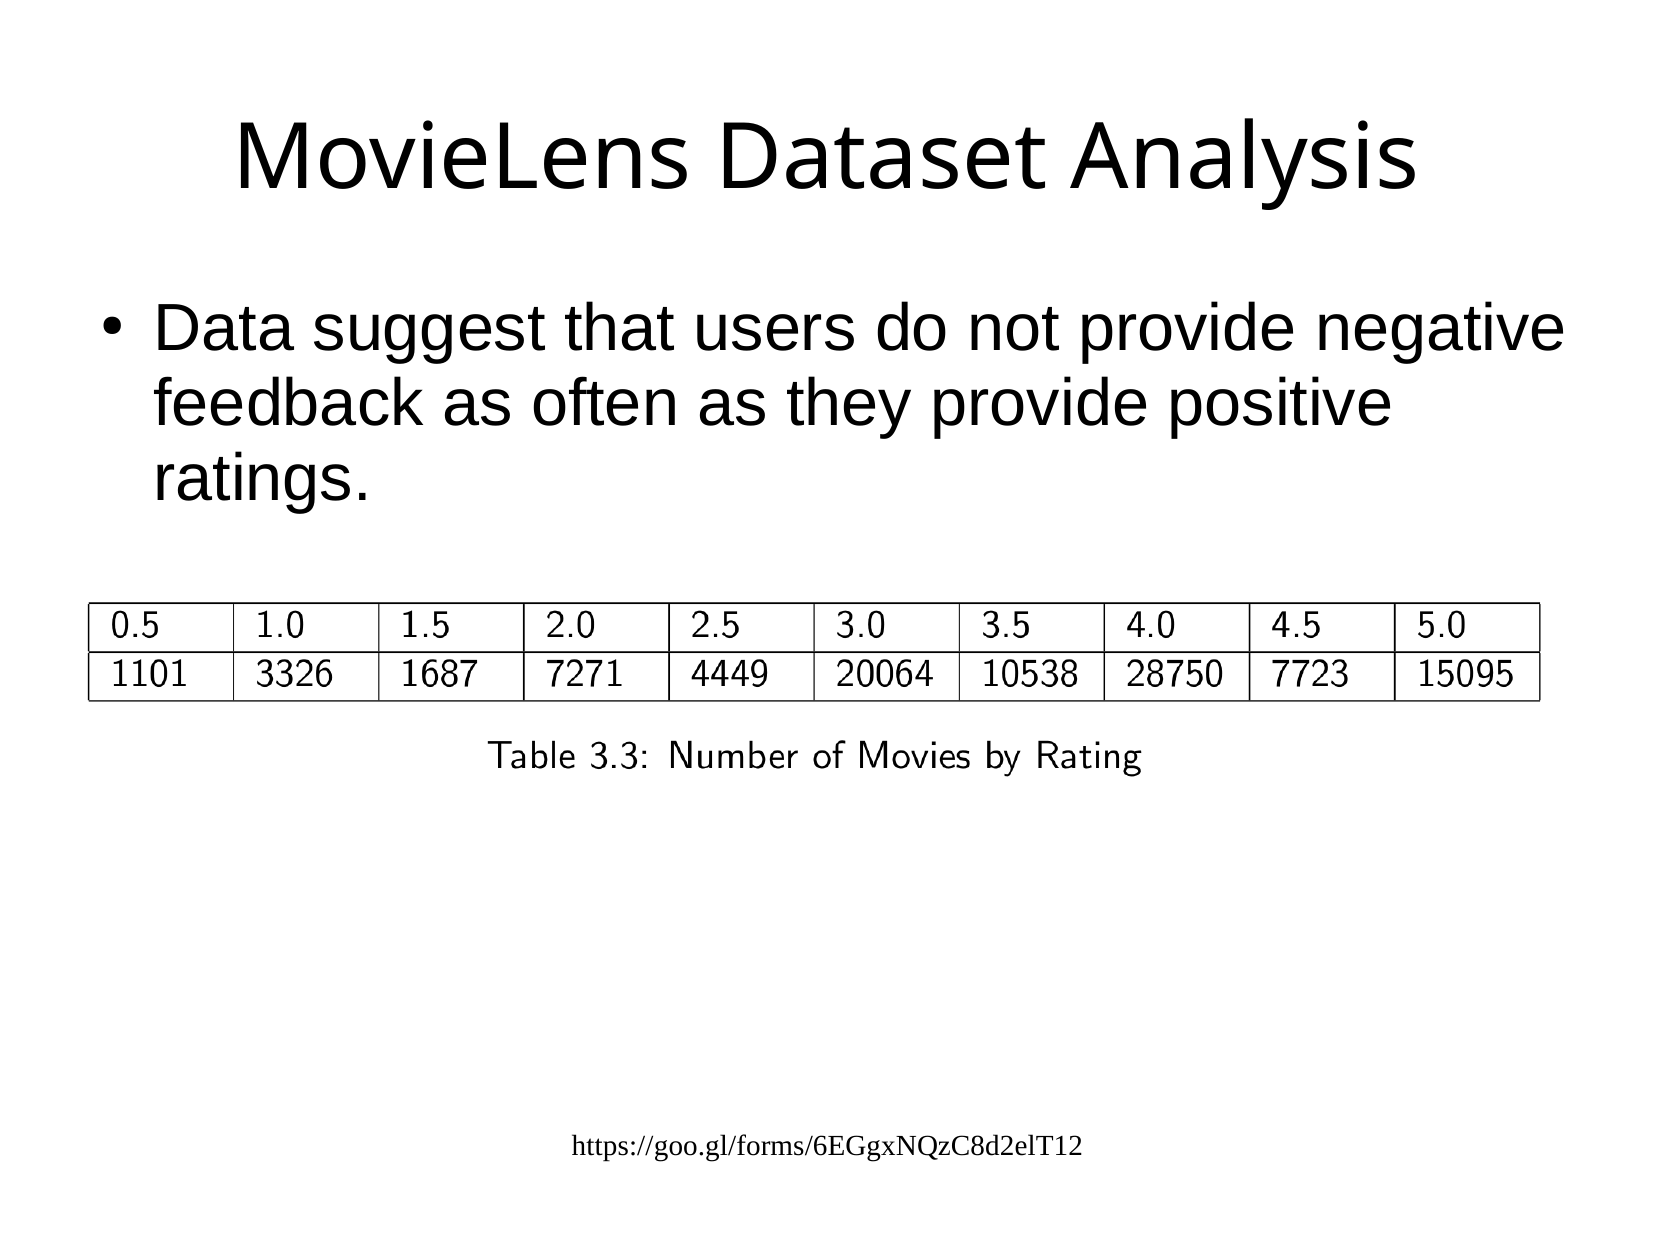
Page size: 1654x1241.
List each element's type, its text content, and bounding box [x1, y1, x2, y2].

list Data suggest that users do not provide negative feedback as often as they provide positive ratings. [82, 290, 1571, 580]
picture [65, 580, 1575, 813]
title MovieLens Dataset Analysis [82, 49, 1571, 257]
